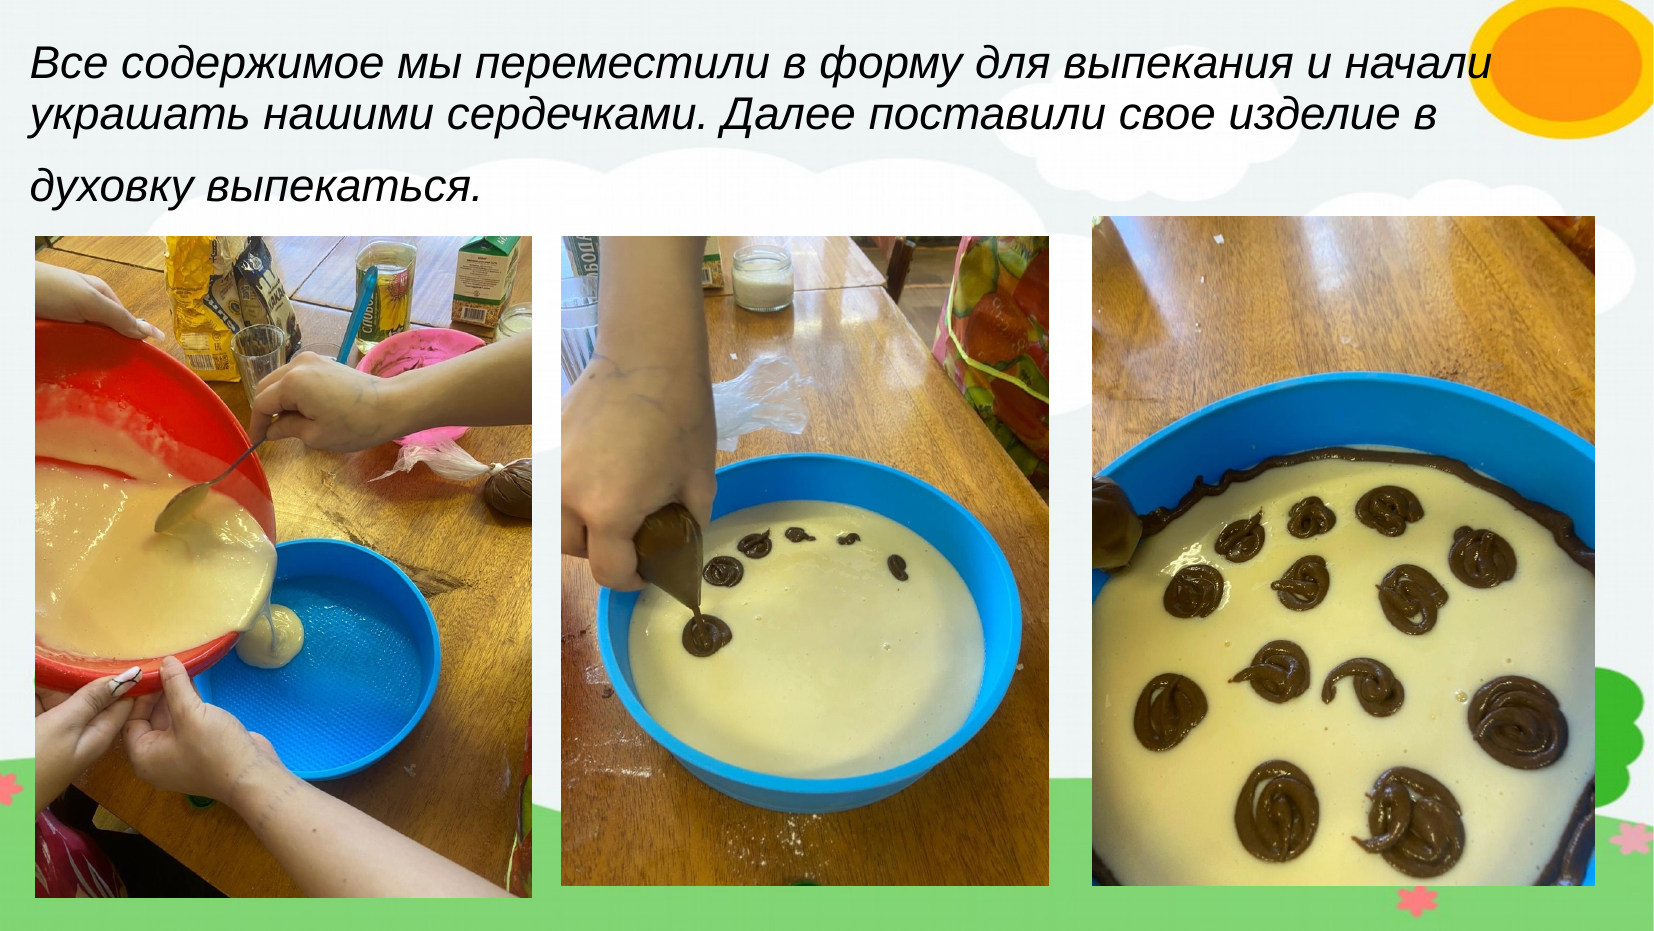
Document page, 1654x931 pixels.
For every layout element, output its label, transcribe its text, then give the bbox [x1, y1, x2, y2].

title Все содержимое мы переместили в форму для выпекания и начали украшать нашими сердечками. Далее поставили свое изделие в духовку выпекаться. [29, 16, 1495, 237]
picture [0, 0, 1654, 931]
